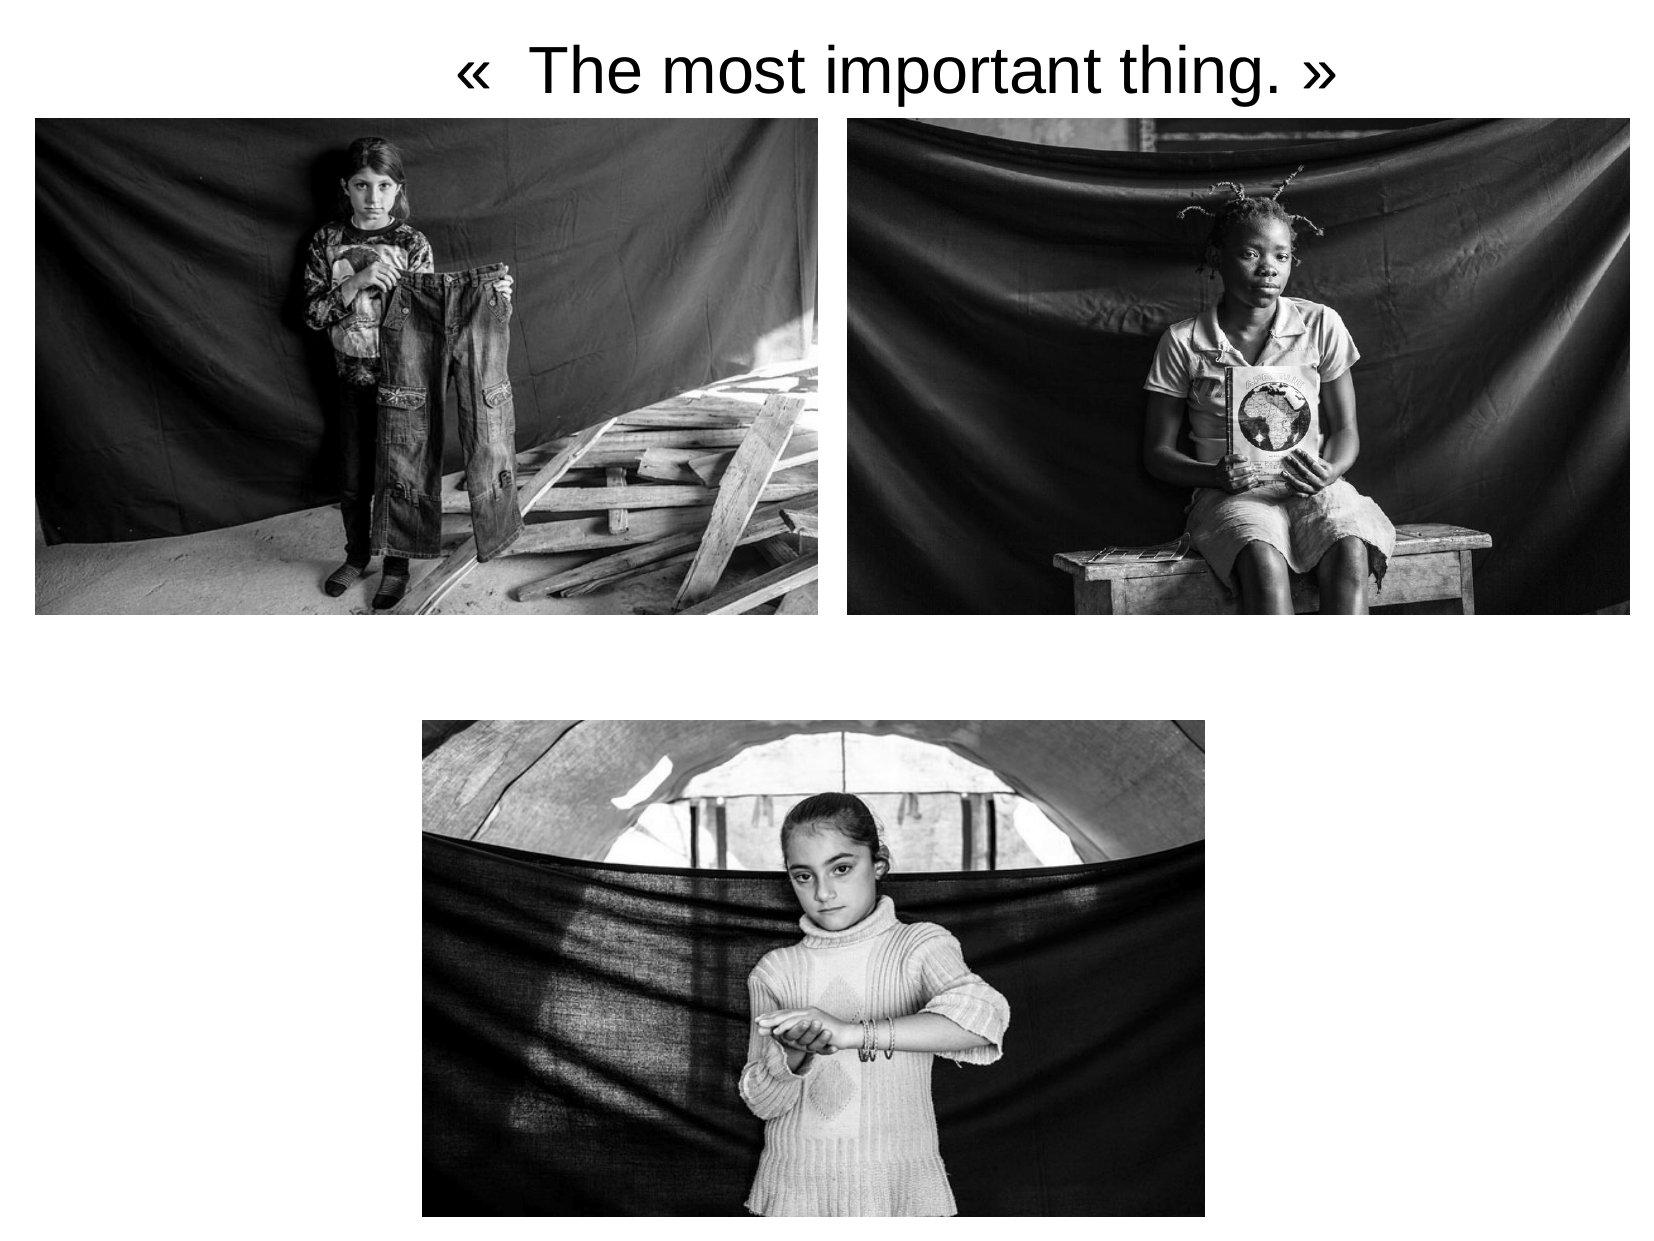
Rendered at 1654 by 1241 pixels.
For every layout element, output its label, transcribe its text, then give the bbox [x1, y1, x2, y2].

text_box « The most important thing. » [0, 25, 1654, 116]
picture [422, 720, 1205, 1217]
picture [35, 118, 818, 615]
picture [847, 118, 1630, 615]
